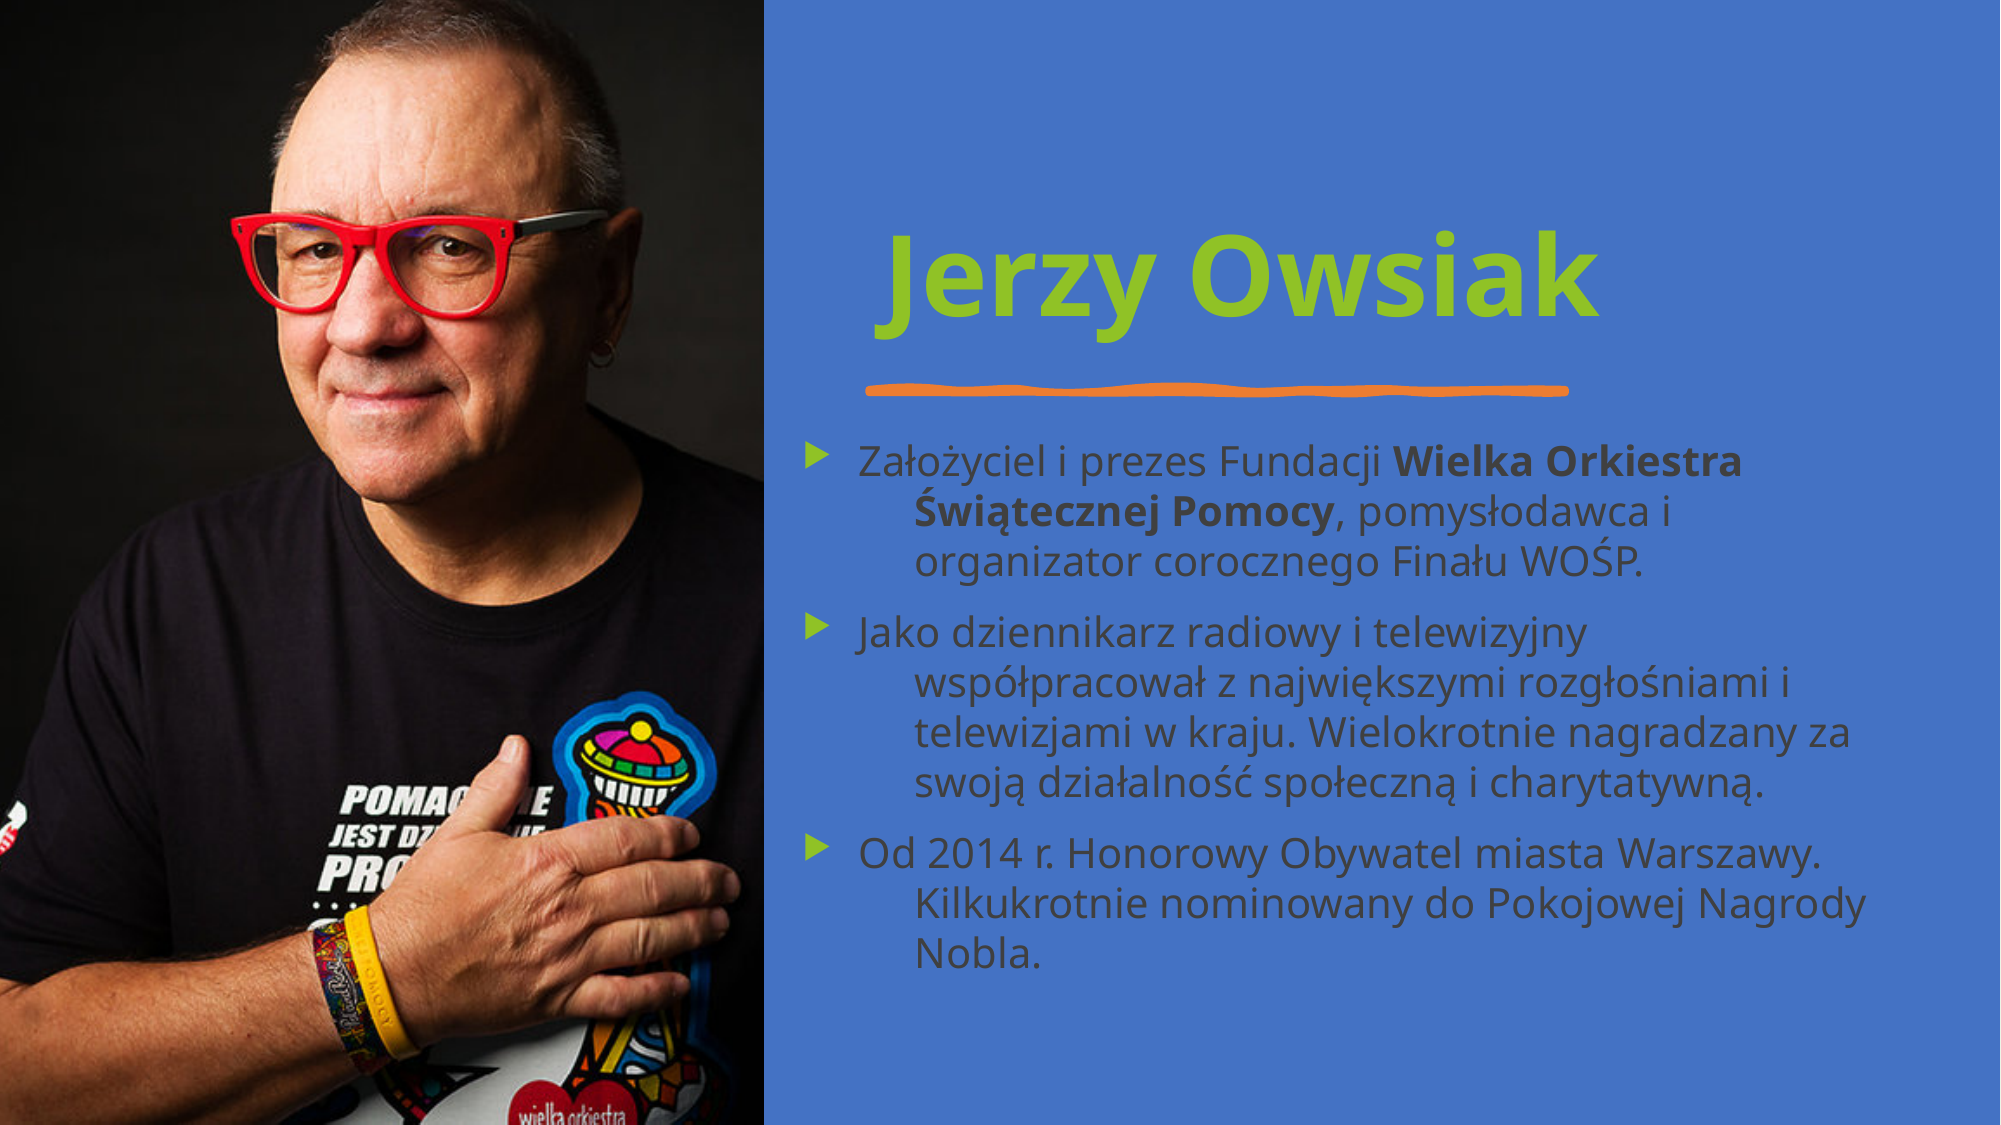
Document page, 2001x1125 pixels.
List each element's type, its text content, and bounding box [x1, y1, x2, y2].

title Jerzy Owsiak [869, 53, 1895, 347]
picture [0, 0, 764, 1125]
text_box [764, 0, 2000, 1125]
list Założyciel i prezes Fundacji Wielka Orkiestra Świątecznej Pomocy, pomysłodawca i organizator corocznego Finału WOŚP. Jako dziennikarz radiowy i telewizyjny współpracował z największymi rozgłośniami i telewizjami w kraju. Wielokrotnie nagradzany za swoją działalność społeczną i charytatywną. Od 2014 r. Honorowy Obywatel miasta Warszawy. Kilkukrotnie nominowany do Pokojowej Nagrody Nobla. [787, 426, 1895, 999]
